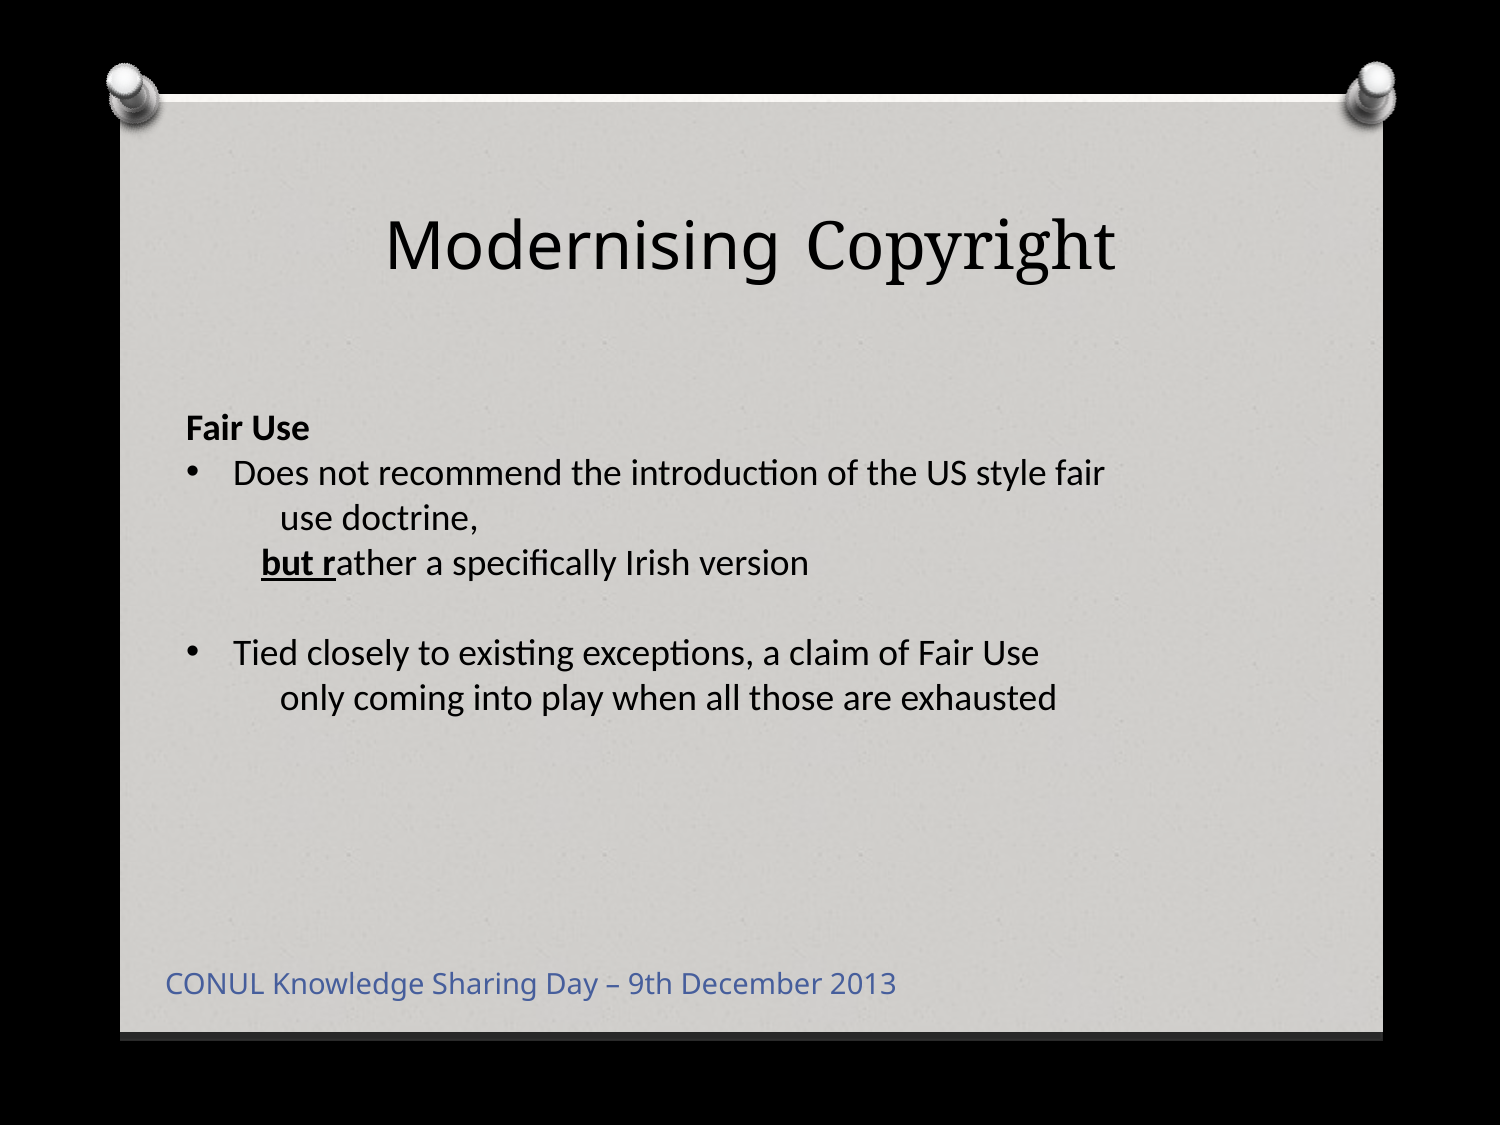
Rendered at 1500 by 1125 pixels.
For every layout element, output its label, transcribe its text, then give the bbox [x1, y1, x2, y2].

text_box CONUL Knowledge Sharing Day – 9th December 2013 [150, 952, 1059, 1013]
title Modernising Copyright [179, 134, 1323, 332]
text_box Fair Use Does not recommend the introduction of the US style fair use doctrine, but rather a specifically Irish version Tied closely to existing exceptions, a claim of Fair Use only coming into play when all those are exhausted [171, 396, 1125, 726]
